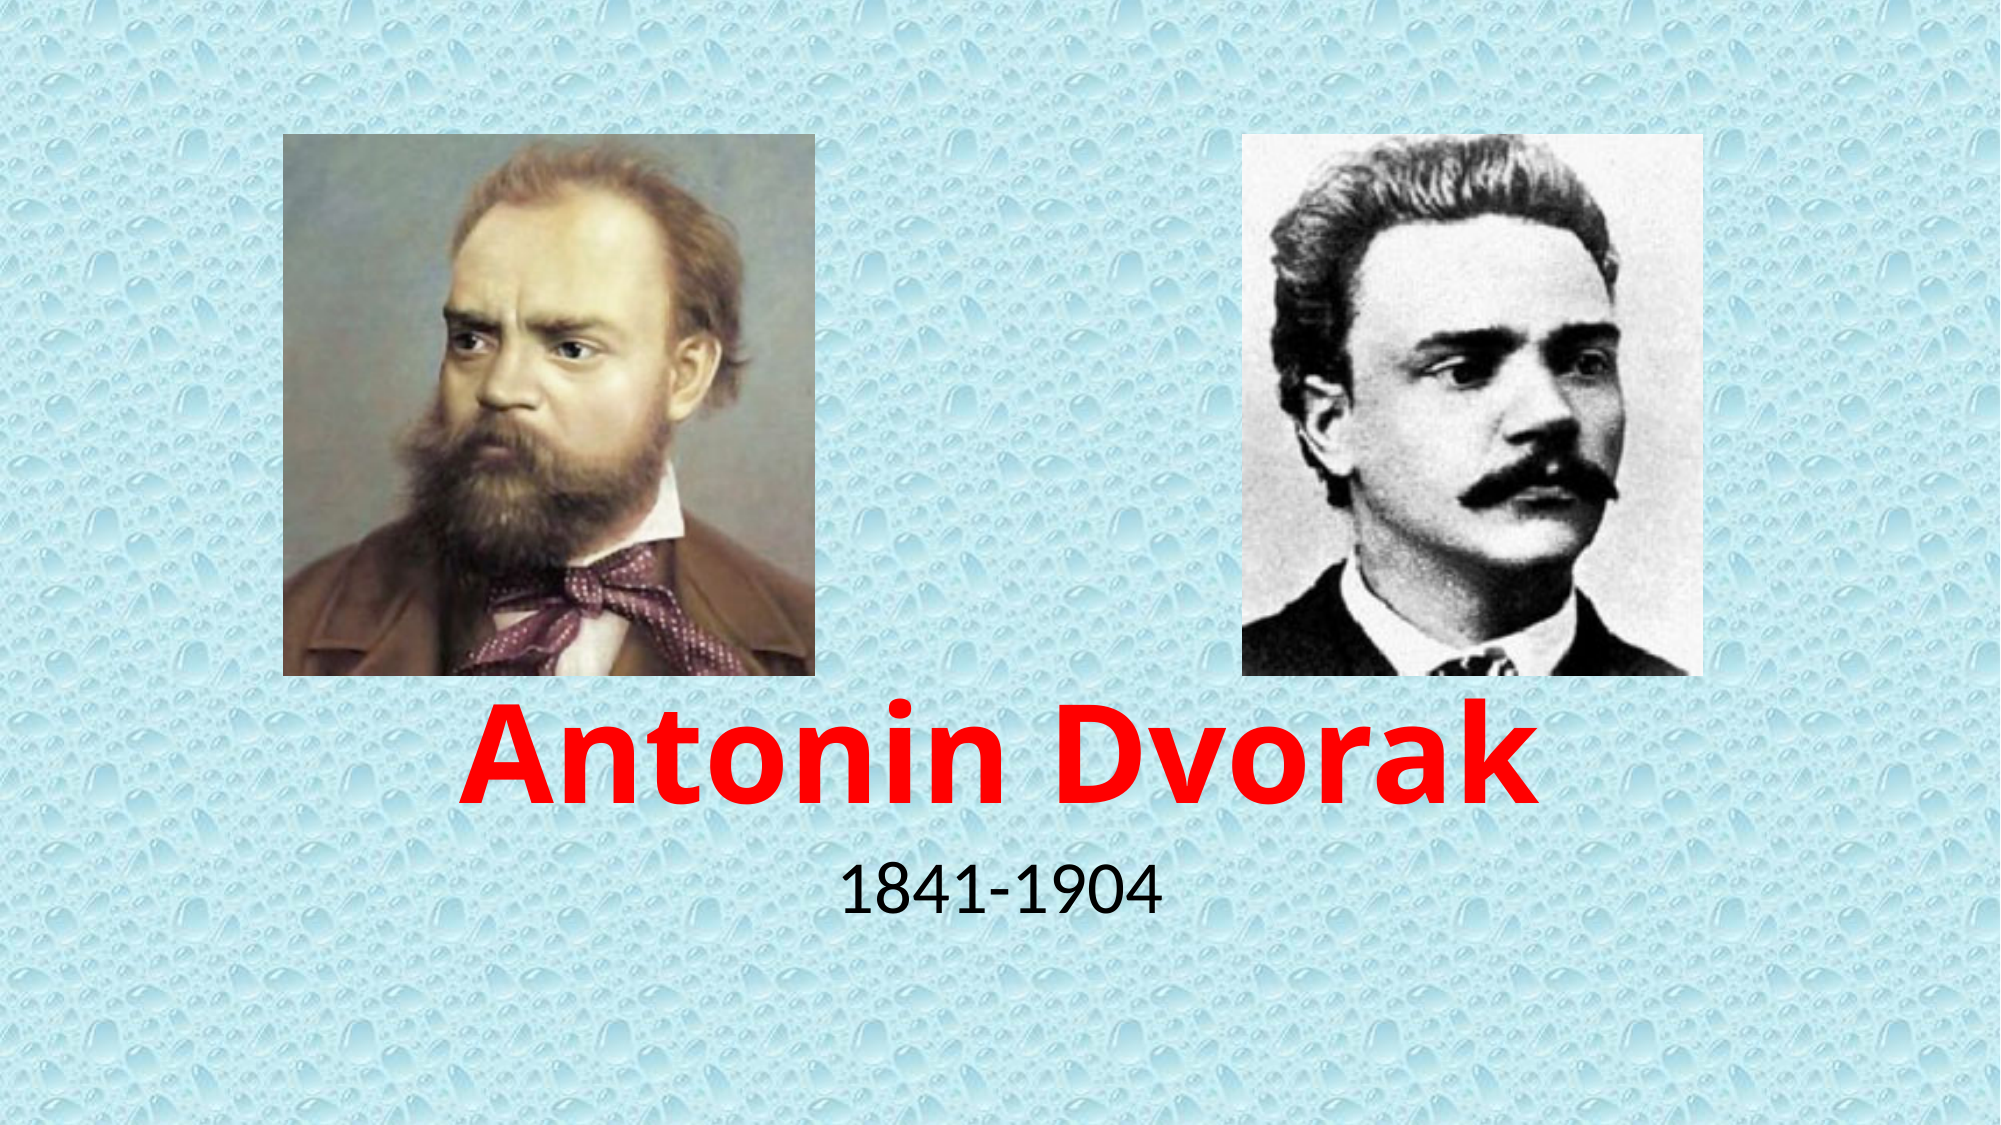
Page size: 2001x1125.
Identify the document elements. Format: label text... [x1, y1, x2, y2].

title Antonin Dvorak [249, 184, 1750, 840]
picture [0, 0, 2001, 1125]
subtitle 1841-1904 [249, 840, 1750, 1007]
